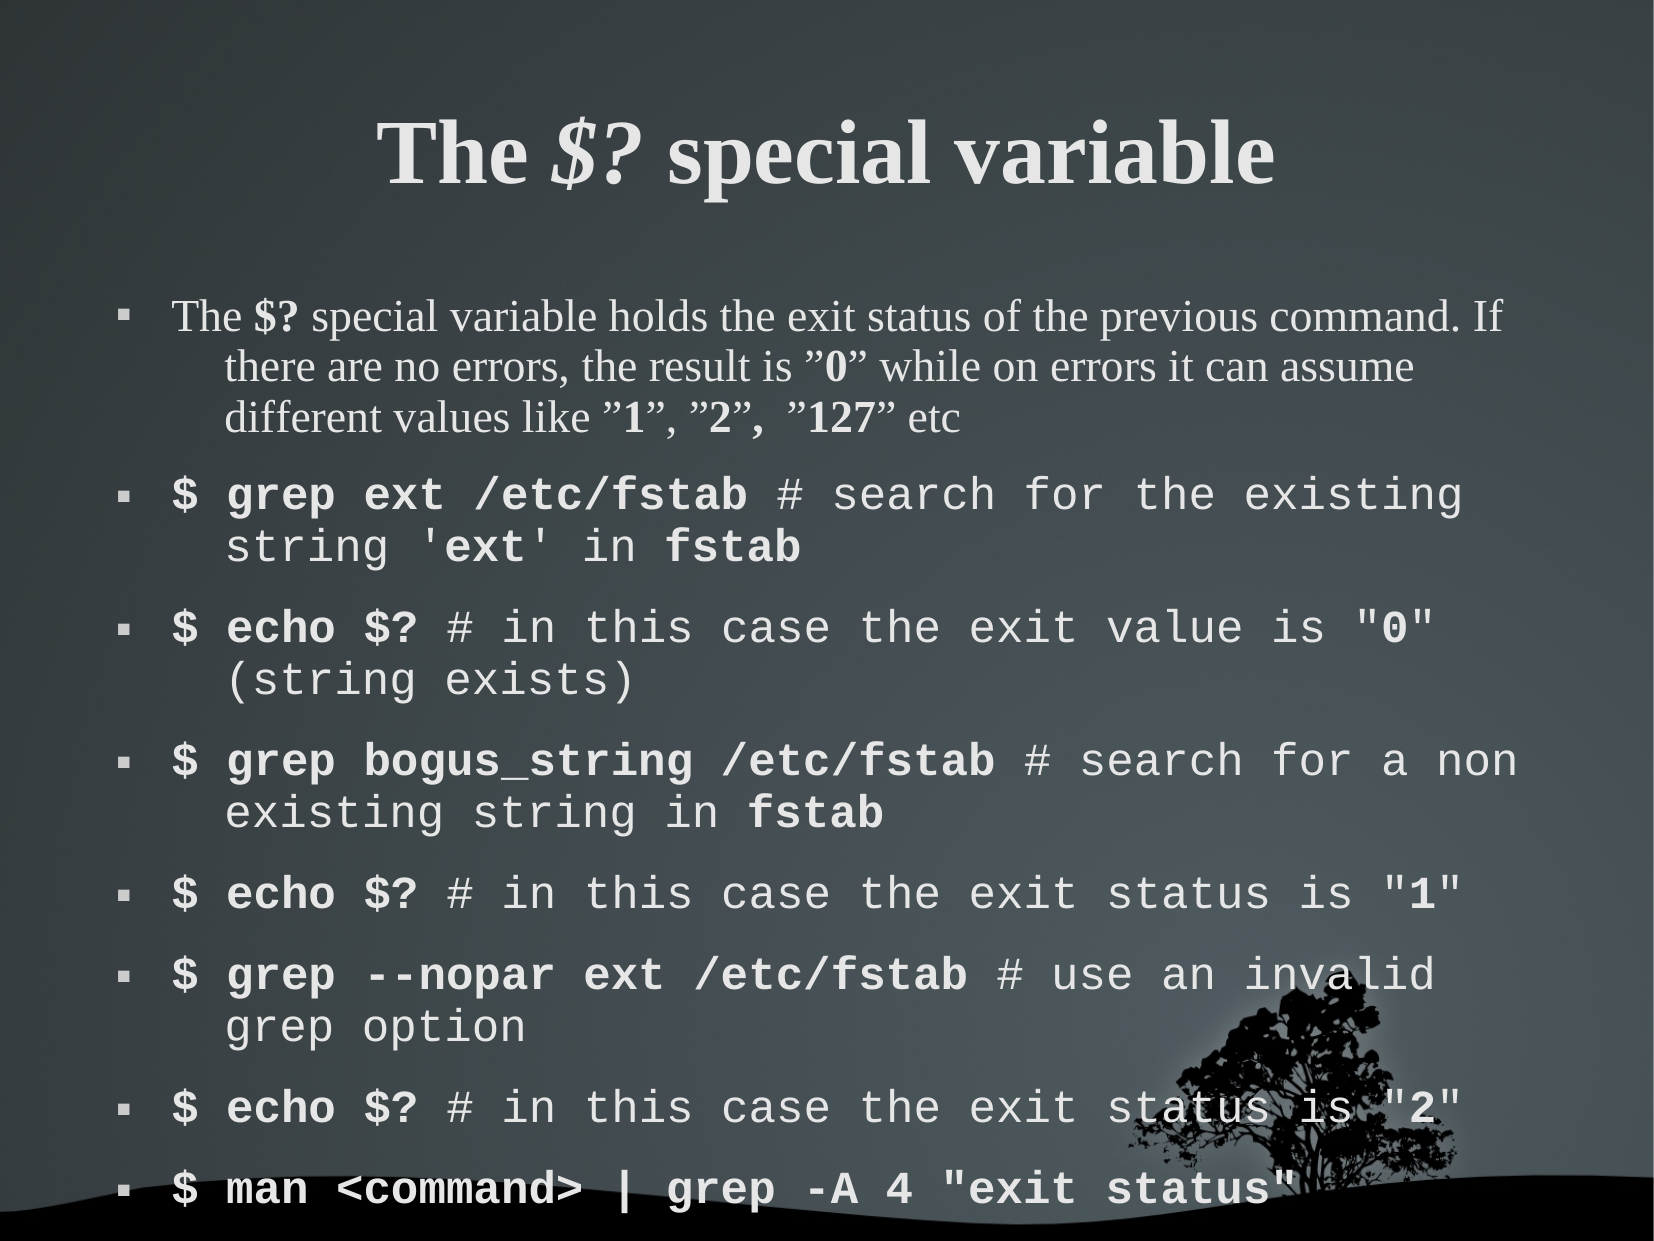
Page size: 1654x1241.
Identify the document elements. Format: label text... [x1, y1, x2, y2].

title The $? special variable [82, 49, 1571, 257]
list The $? special variable holds the exit status of the previous command. If there are no errors, the result is ”0” while on errors it can assume different values like ”1”, ”2”, ”127” etc $ grep ext /etc/fstab # search for the existing string 'ext' in fstab $ echo $? # in this case the exit value is "0" (string exists) $ grep bogus_string /etc/fstab # search for a non existing string in fstab $ echo $? # in this case the exit status is "1" $ grep --nopar ext /etc/fstab # use an invalid grep option $ echo $? # in this case the exit status is "2" $ man <command> | grep -A 4 "exit status" [82, 290, 1571, 1218]
picture [0, 0, 1654, 1241]
